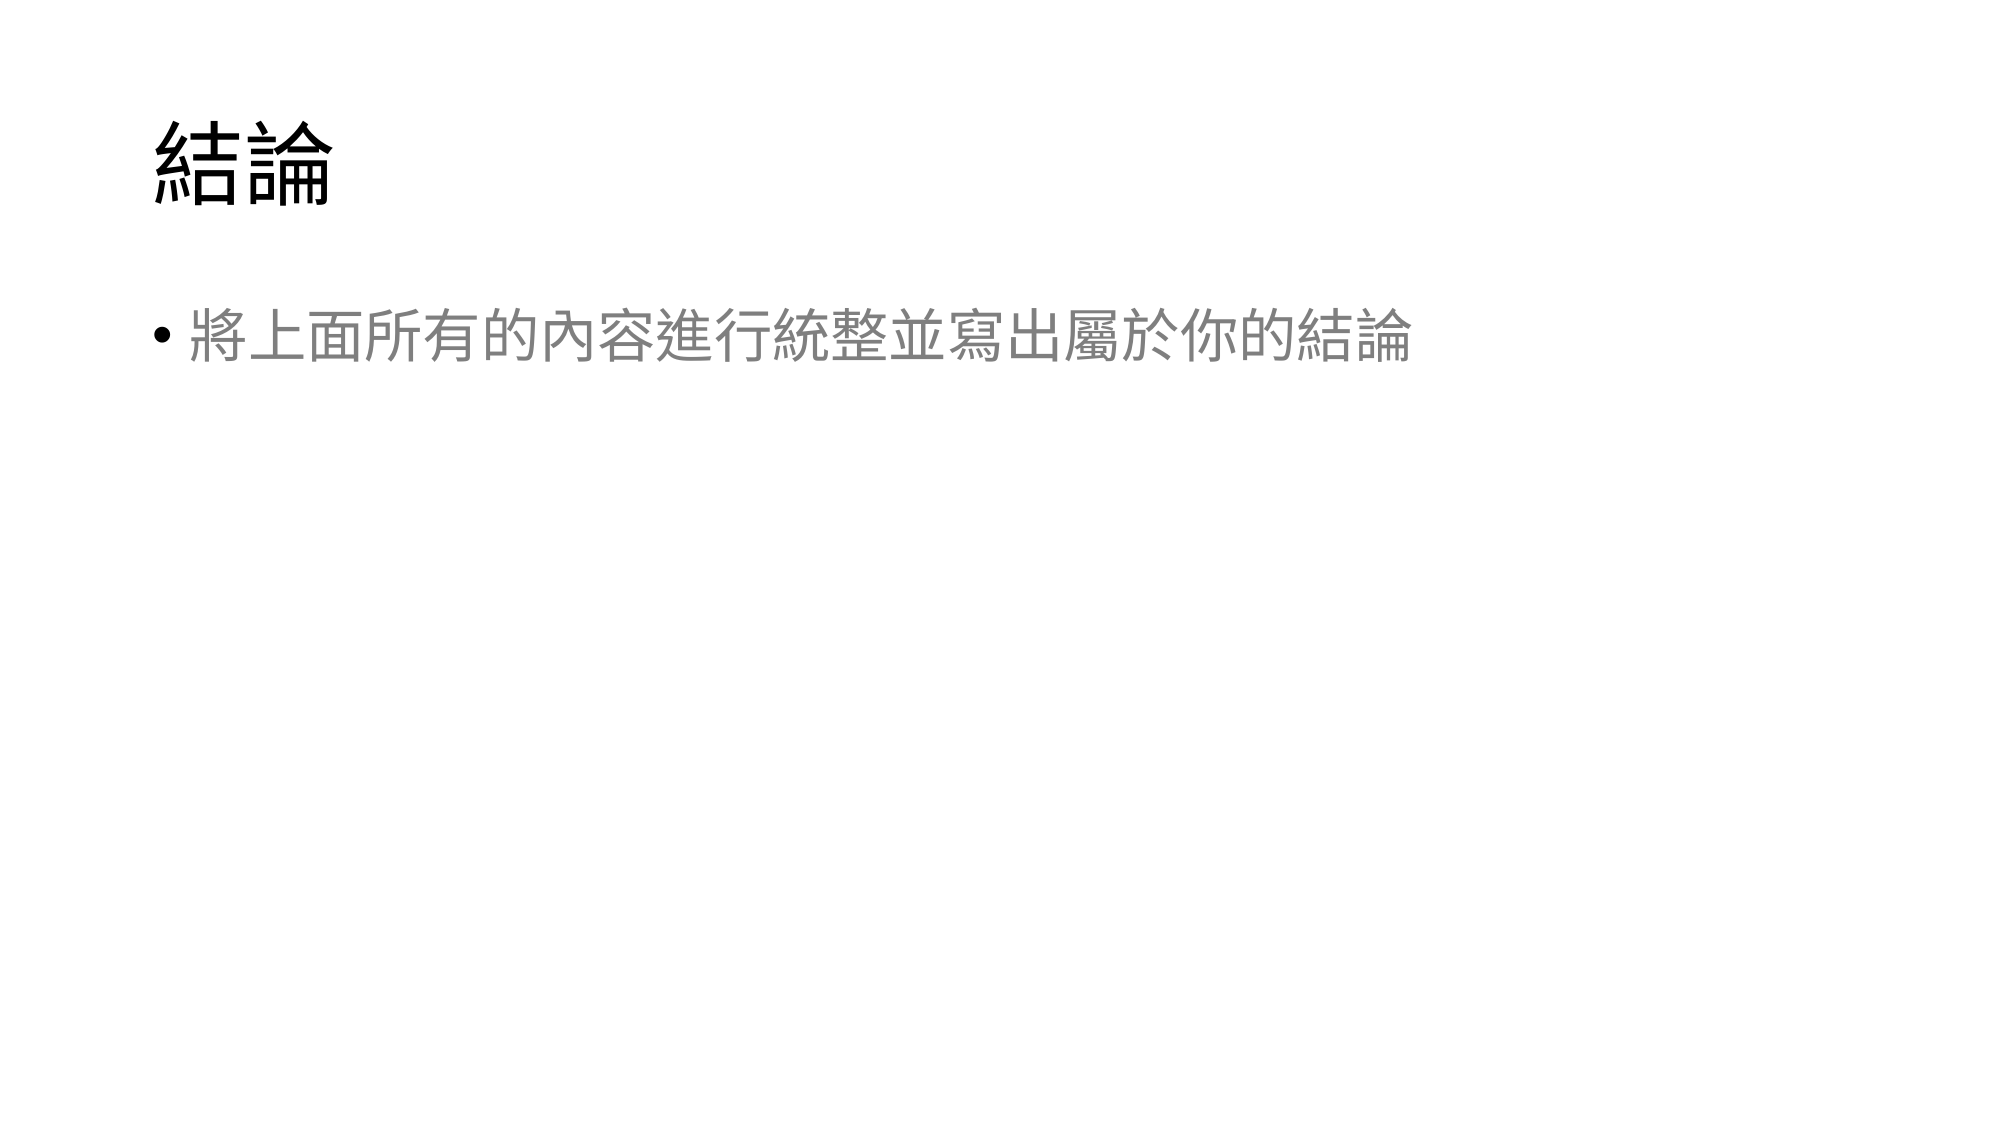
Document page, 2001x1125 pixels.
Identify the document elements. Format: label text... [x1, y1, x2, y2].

list 將上面所有的內容進行統整並寫出屬於你的結論 [137, 299, 1863, 1014]
title 結論 [137, 59, 1863, 278]
